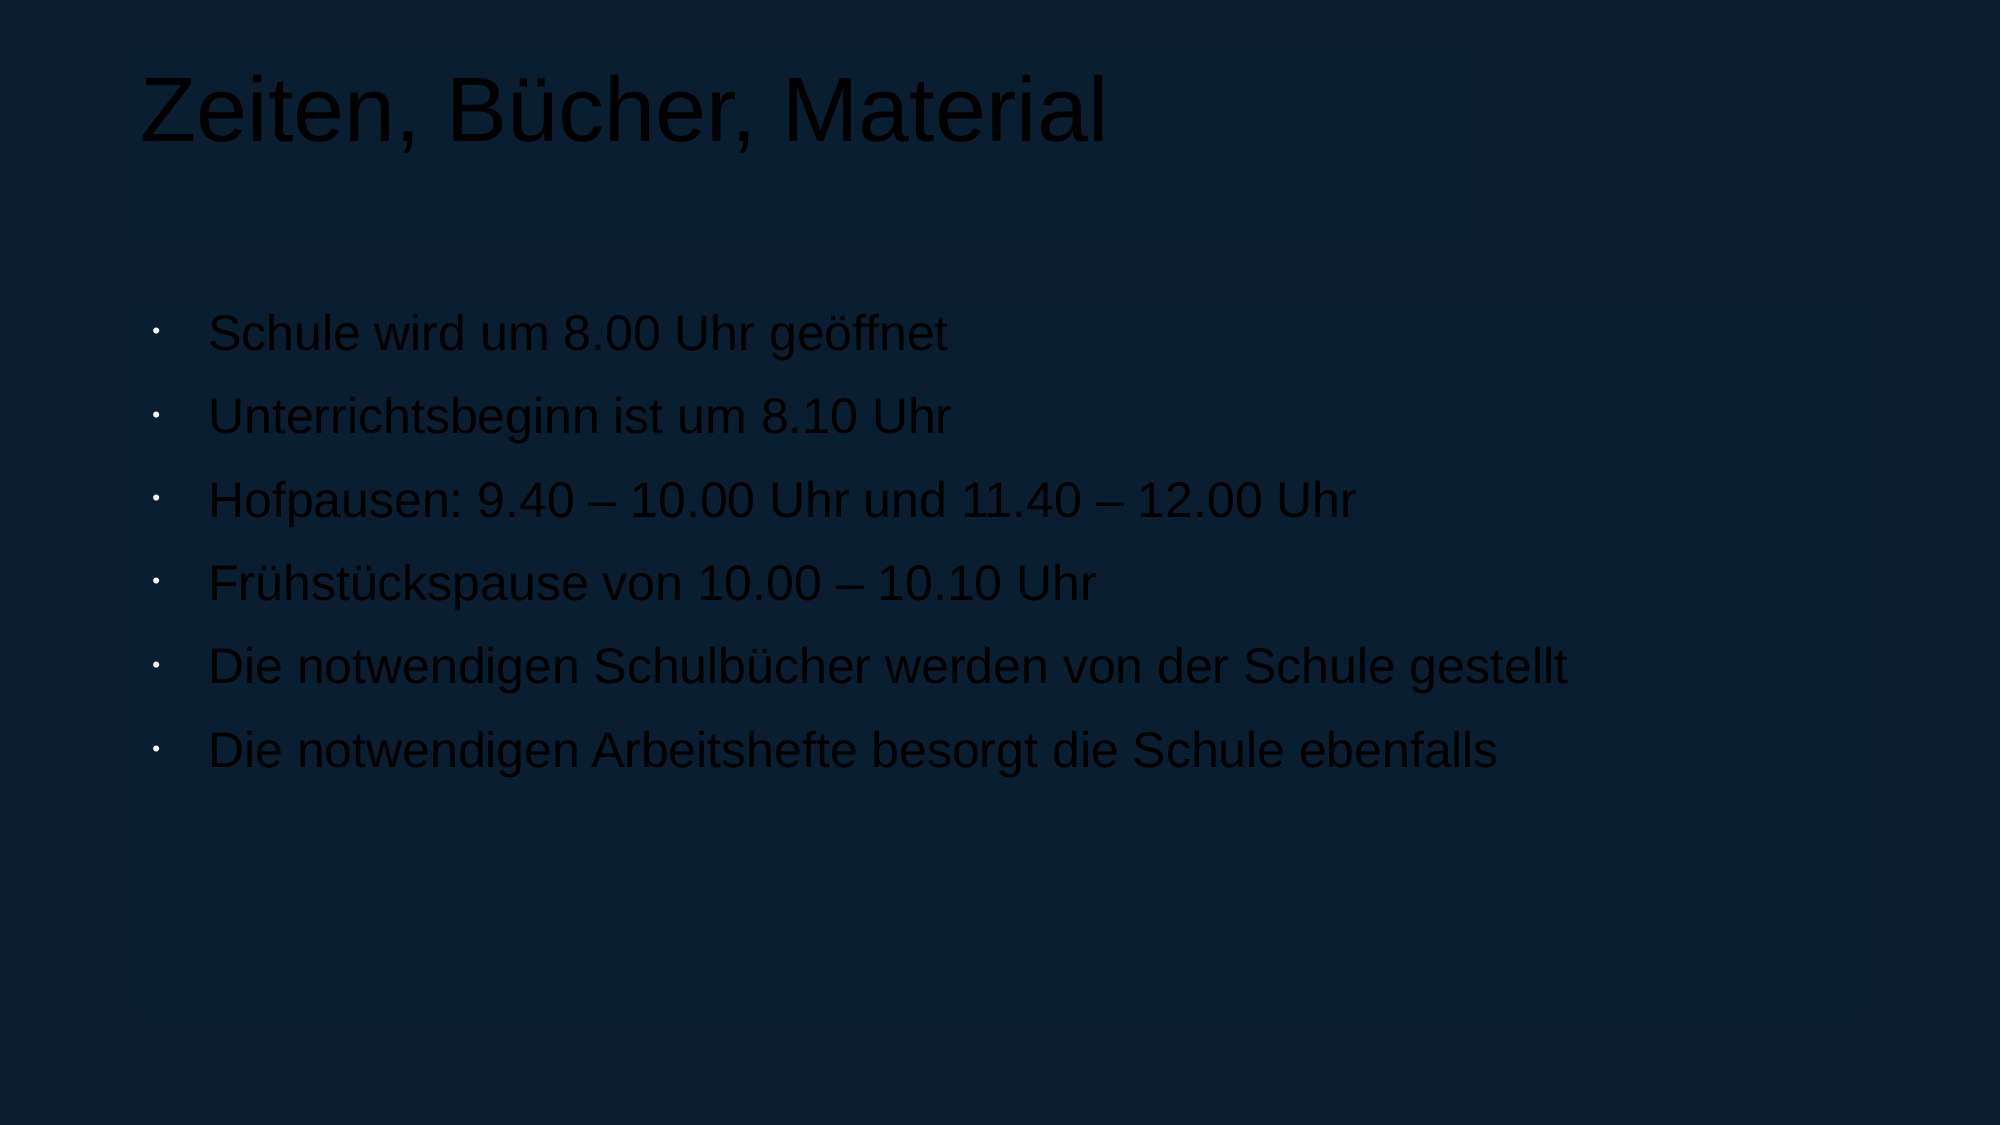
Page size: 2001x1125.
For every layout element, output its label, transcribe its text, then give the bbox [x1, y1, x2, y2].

title Zeiten, Bücher, Material [126, 55, 1476, 243]
list Schule wird um 8.00 Uhr geöffnet Unterrichtsbeginn ist um 8.10 Uhr Hofpausen: 9.40 – 10.00 Uhr und 11.40 – 12.00 Uhr Frühstückspause von 10.00 – 10.10 Uhr Die notwendigen Schulbücher werden von der Schule gestellt Die notwendigen Arbeitshefte besorgt die Schule ebenfalls [137, 299, 1863, 1014]
